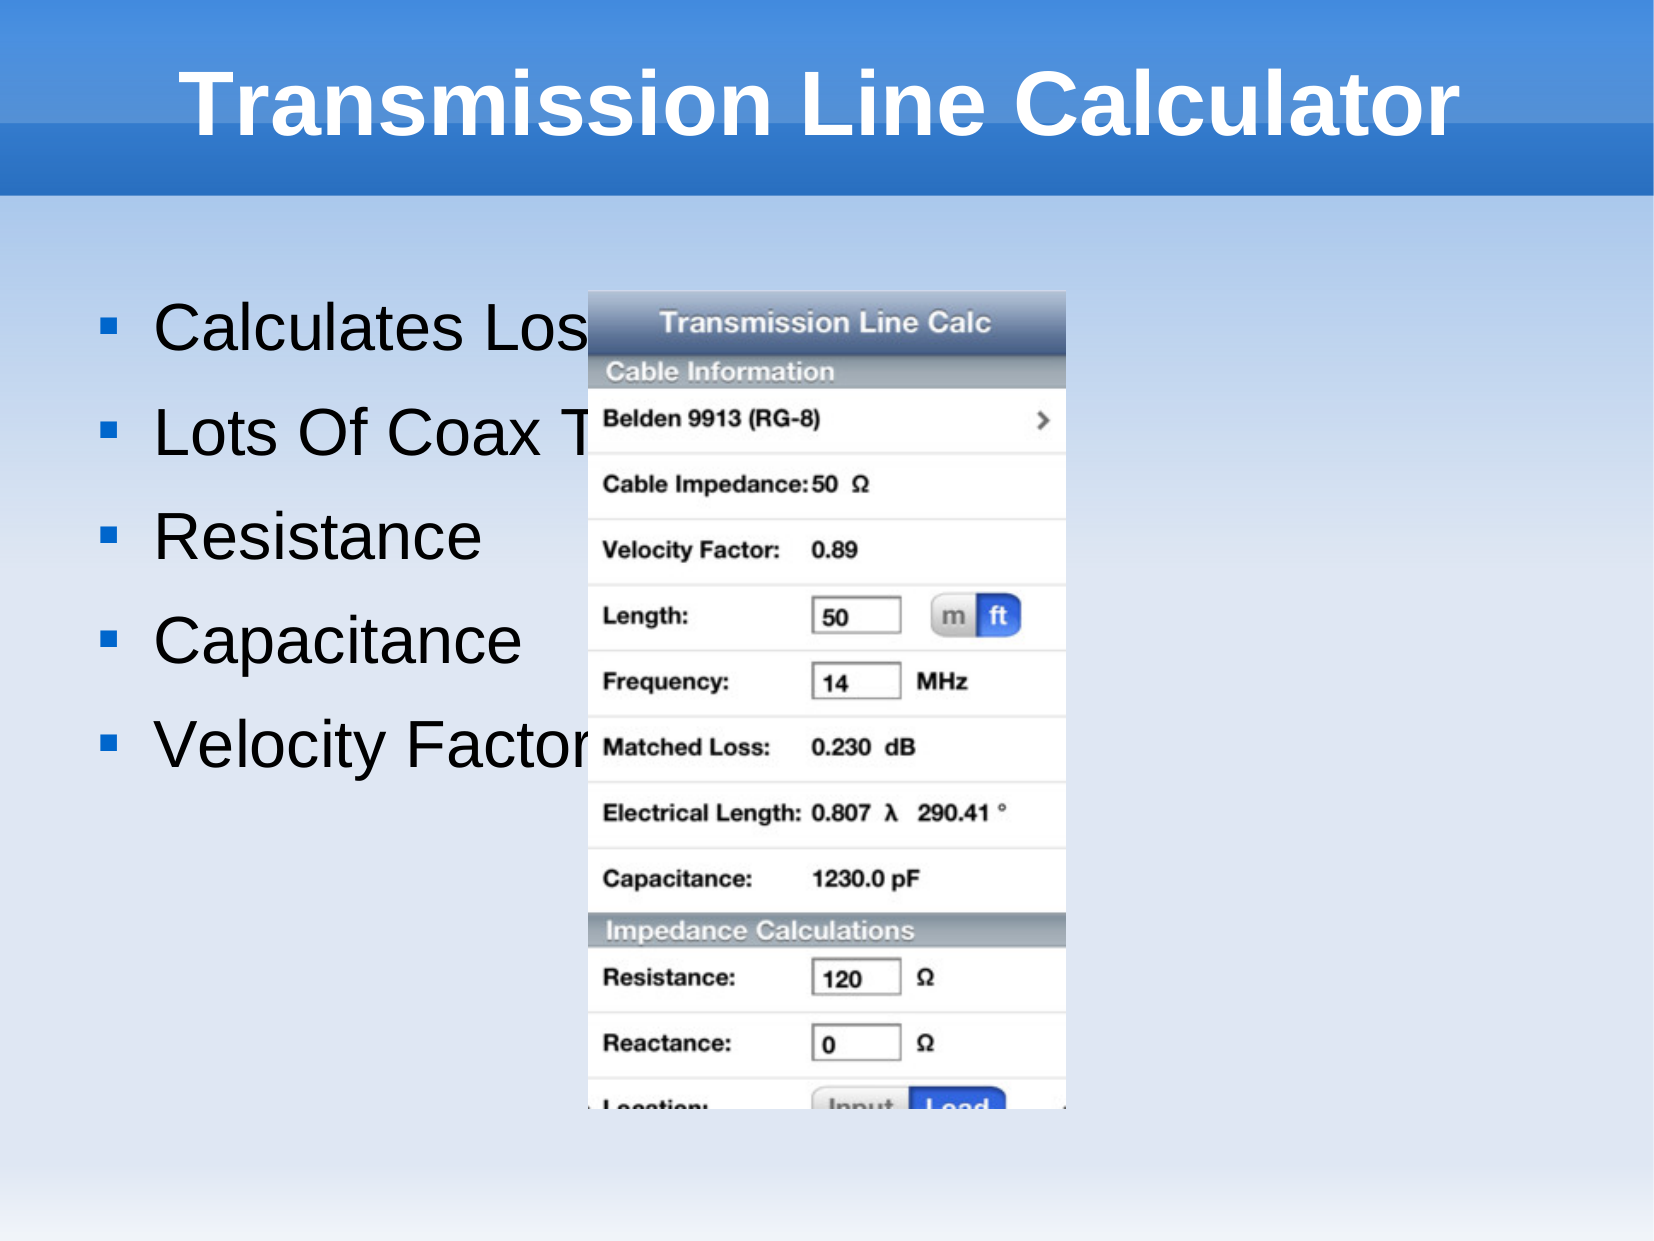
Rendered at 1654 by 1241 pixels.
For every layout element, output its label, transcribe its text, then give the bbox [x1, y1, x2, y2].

title Transmission Line Calculator [76, 7, 1565, 200]
picture [0, 0, 1654, 1241]
list Calculates Loss Lots Of Coax Types Resistance Capacitance Velocity Factor [82, 290, 588, 1094]
